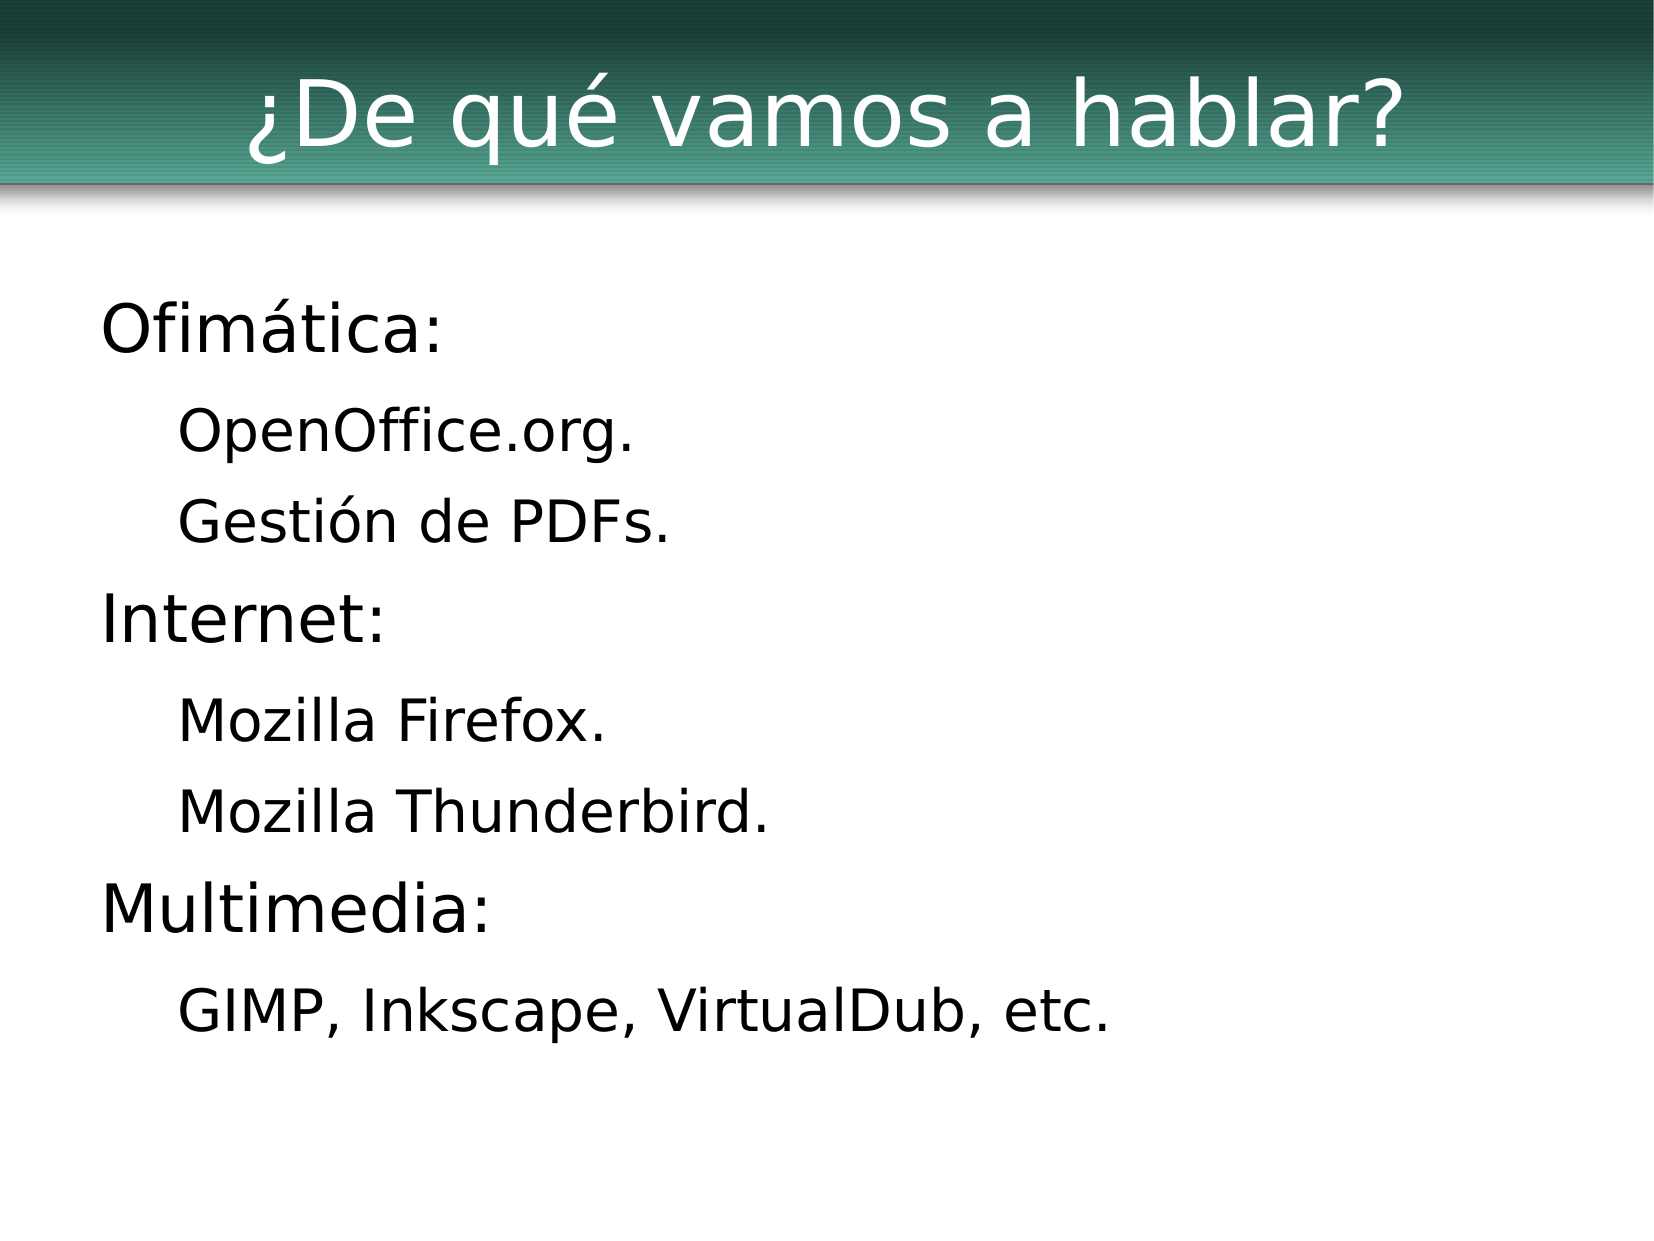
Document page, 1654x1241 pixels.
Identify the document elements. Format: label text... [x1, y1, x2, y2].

title ¿De qué vamos a hablar? [82, 11, 1571, 219]
list Ofimática: OpenOffice.org. Gestión de PDFs. Internet: Mozilla Firefox. Mozilla Thunderbird. Multimedia: GIMP, Inkscape, VirtualDub, etc. [82, 290, 1571, 1094]
picture [0, 0, 1654, 225]
